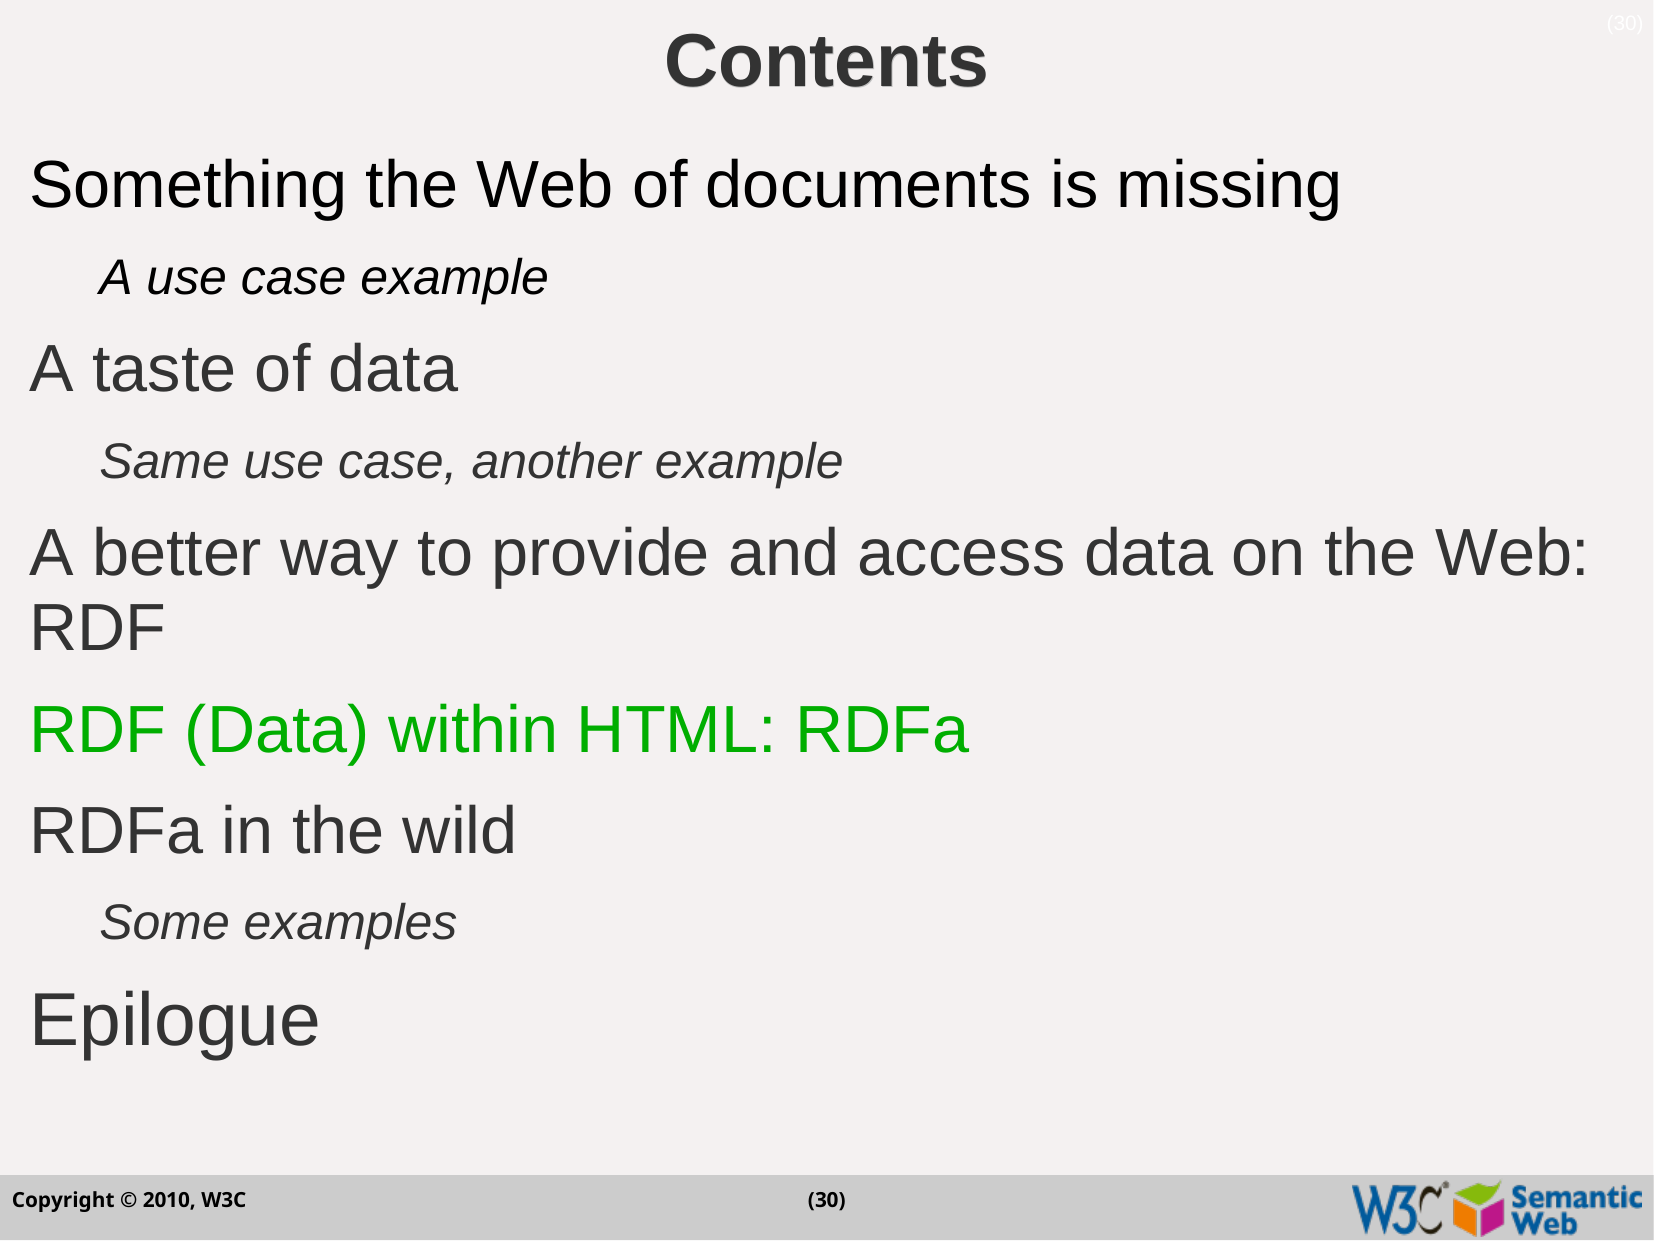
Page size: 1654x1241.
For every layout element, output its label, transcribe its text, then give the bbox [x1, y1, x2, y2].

title Contents [0, 0, 1654, 119]
list Something the Web of documents is missing A use case example A taste of data Same use case, another example A better way to provide and access data on the Web: RDF RDF (Data) within HTML: RDFa RDFa in the wild Some examples Epilogue [29, 147, 1624, 1144]
picture [1352, 1178, 1642, 1237]
